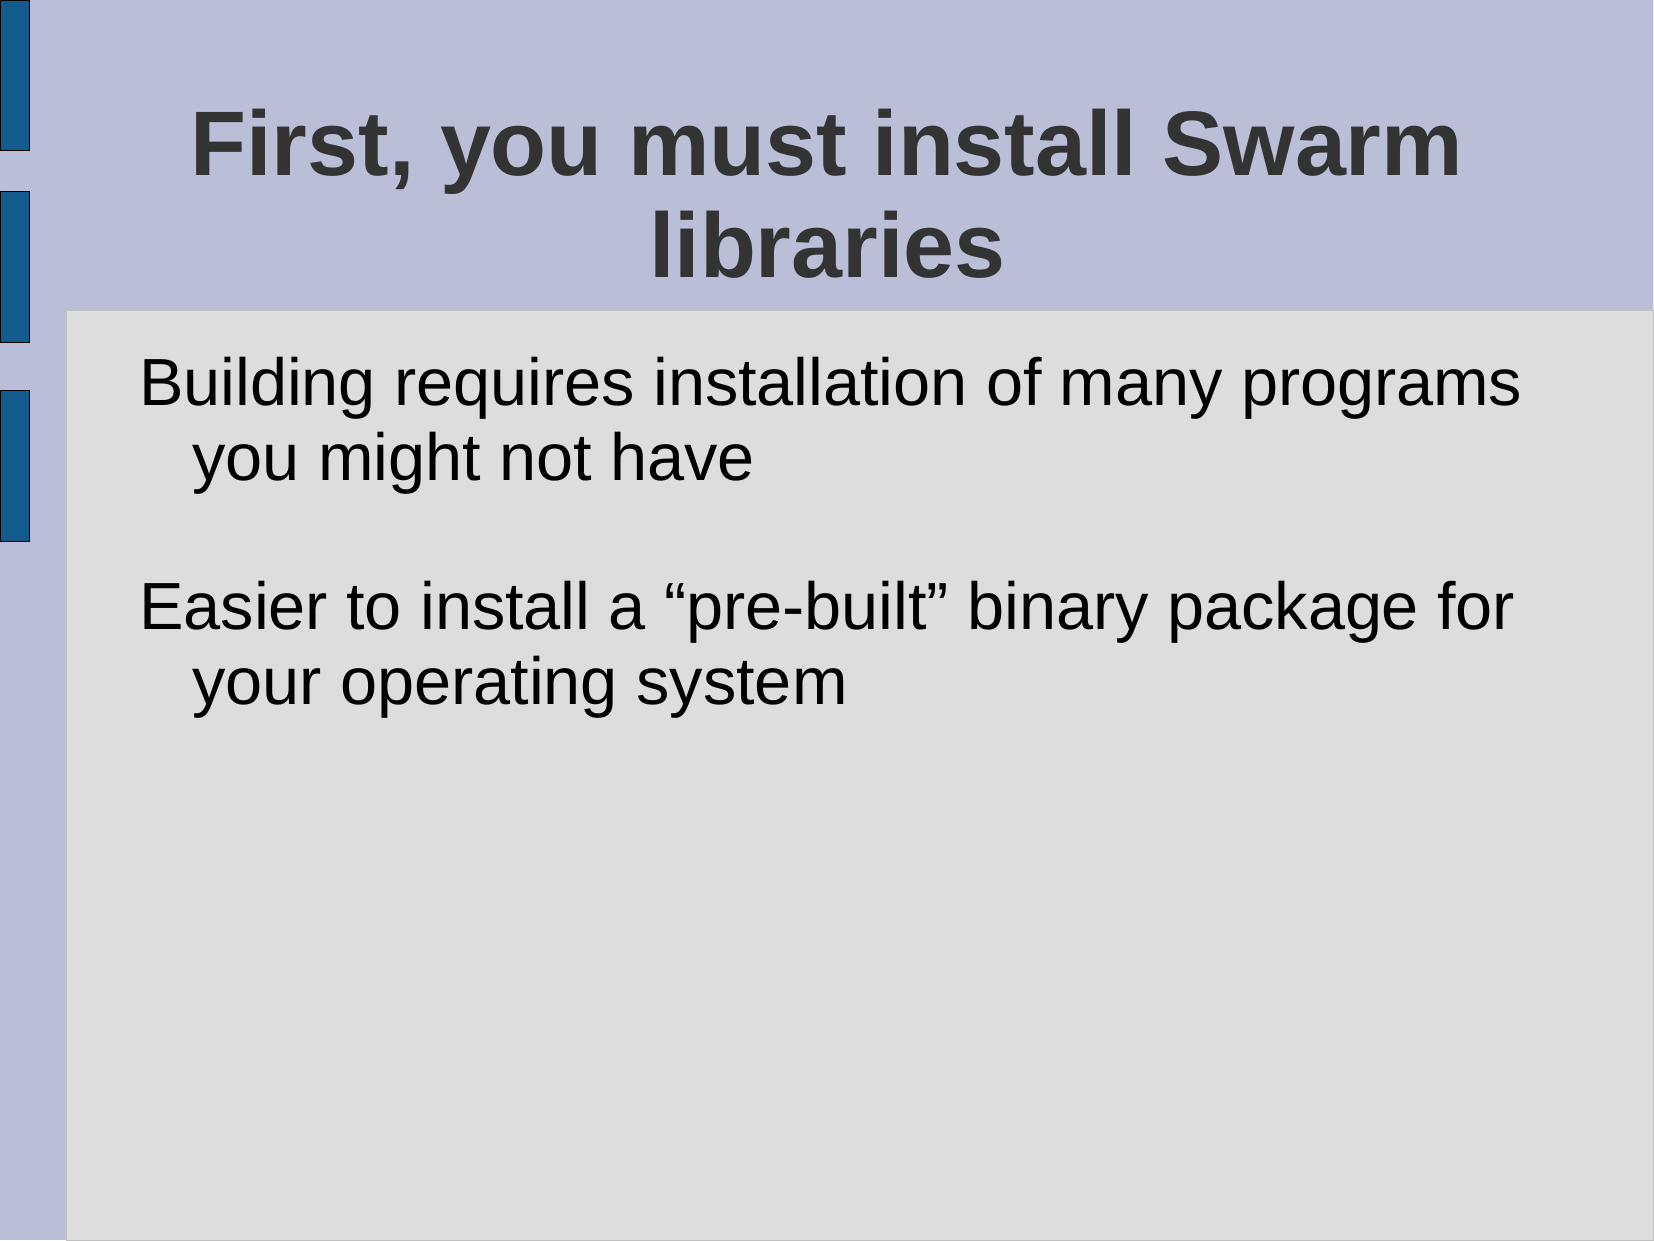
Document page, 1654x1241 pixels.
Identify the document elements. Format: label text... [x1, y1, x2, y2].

title First, you must install Swarm libraries [121, 91, 1534, 299]
list Building requires installation of many programs you might not have Easier to install a “pre-built” binary package for your operating system [121, 344, 1534, 1127]
